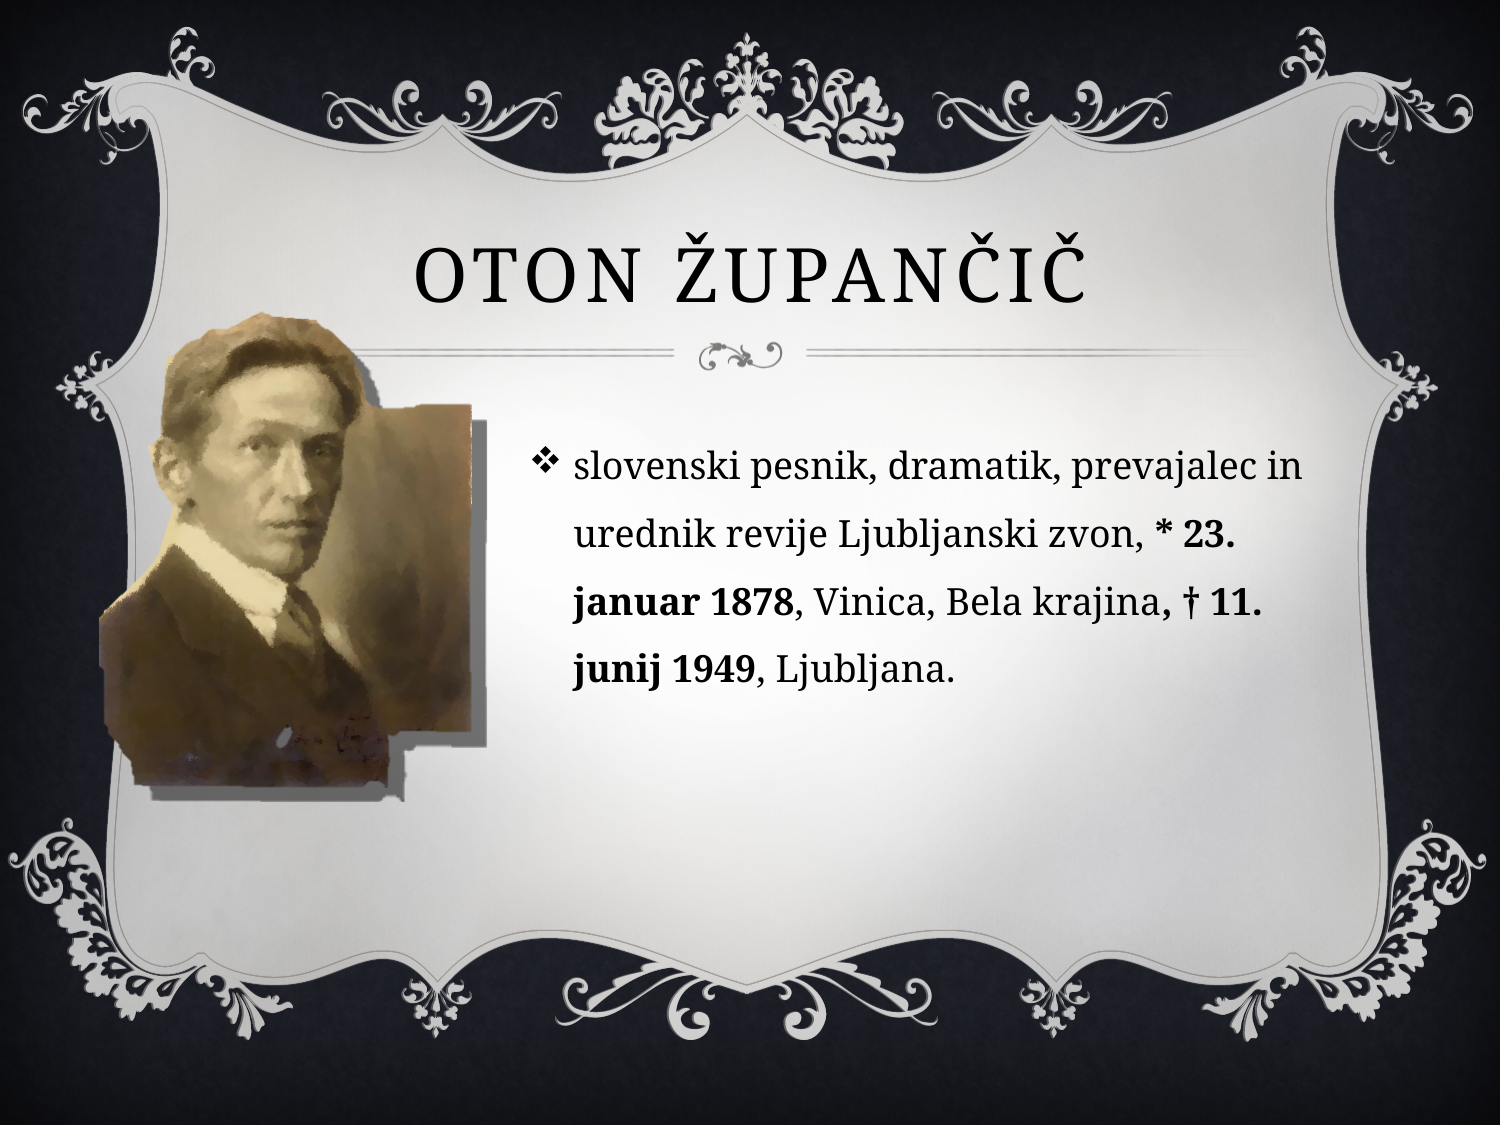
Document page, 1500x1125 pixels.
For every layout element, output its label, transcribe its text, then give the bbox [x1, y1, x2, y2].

list slovenski pesnik, dramatik, prevajalec in urednik revije Ljubljanski zvon, * 23. januar 1878, Vinica, Bela krajina, † 11. junij 1949, Ljubljana. [487, 412, 1350, 913]
picture [0, 0, 1500, 1125]
title Oton župančič [225, 212, 1275, 325]
